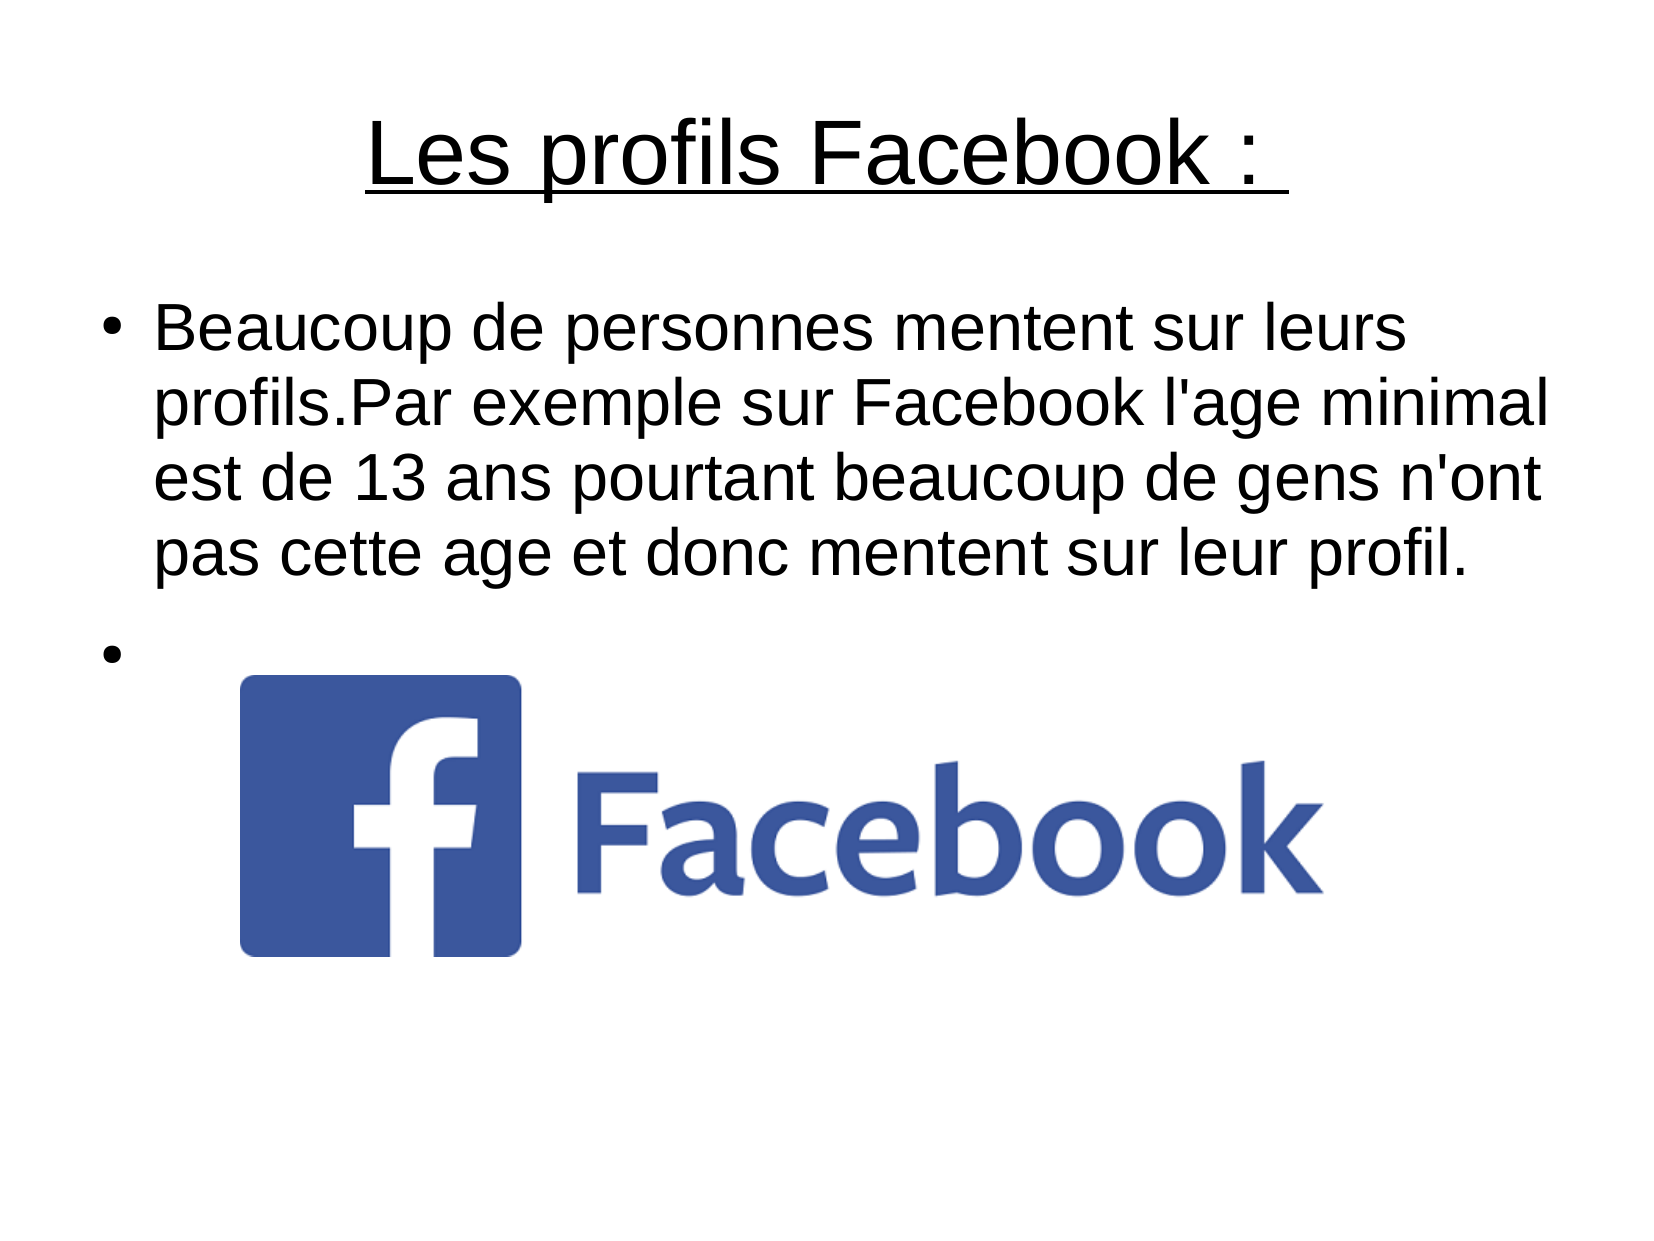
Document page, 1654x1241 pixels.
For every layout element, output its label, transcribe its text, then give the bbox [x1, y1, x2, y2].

list Beaucoup de personnes mentent sur leurs profils.Par exemple sur Facebook l'age minimal est de 13 ans pourtant beaucoup de gens n'ont pas cette age et donc mentent sur leur profil. [82, 290, 1571, 1010]
picture [240, 675, 1335, 957]
title Les profils Facebook : [82, 49, 1571, 257]
